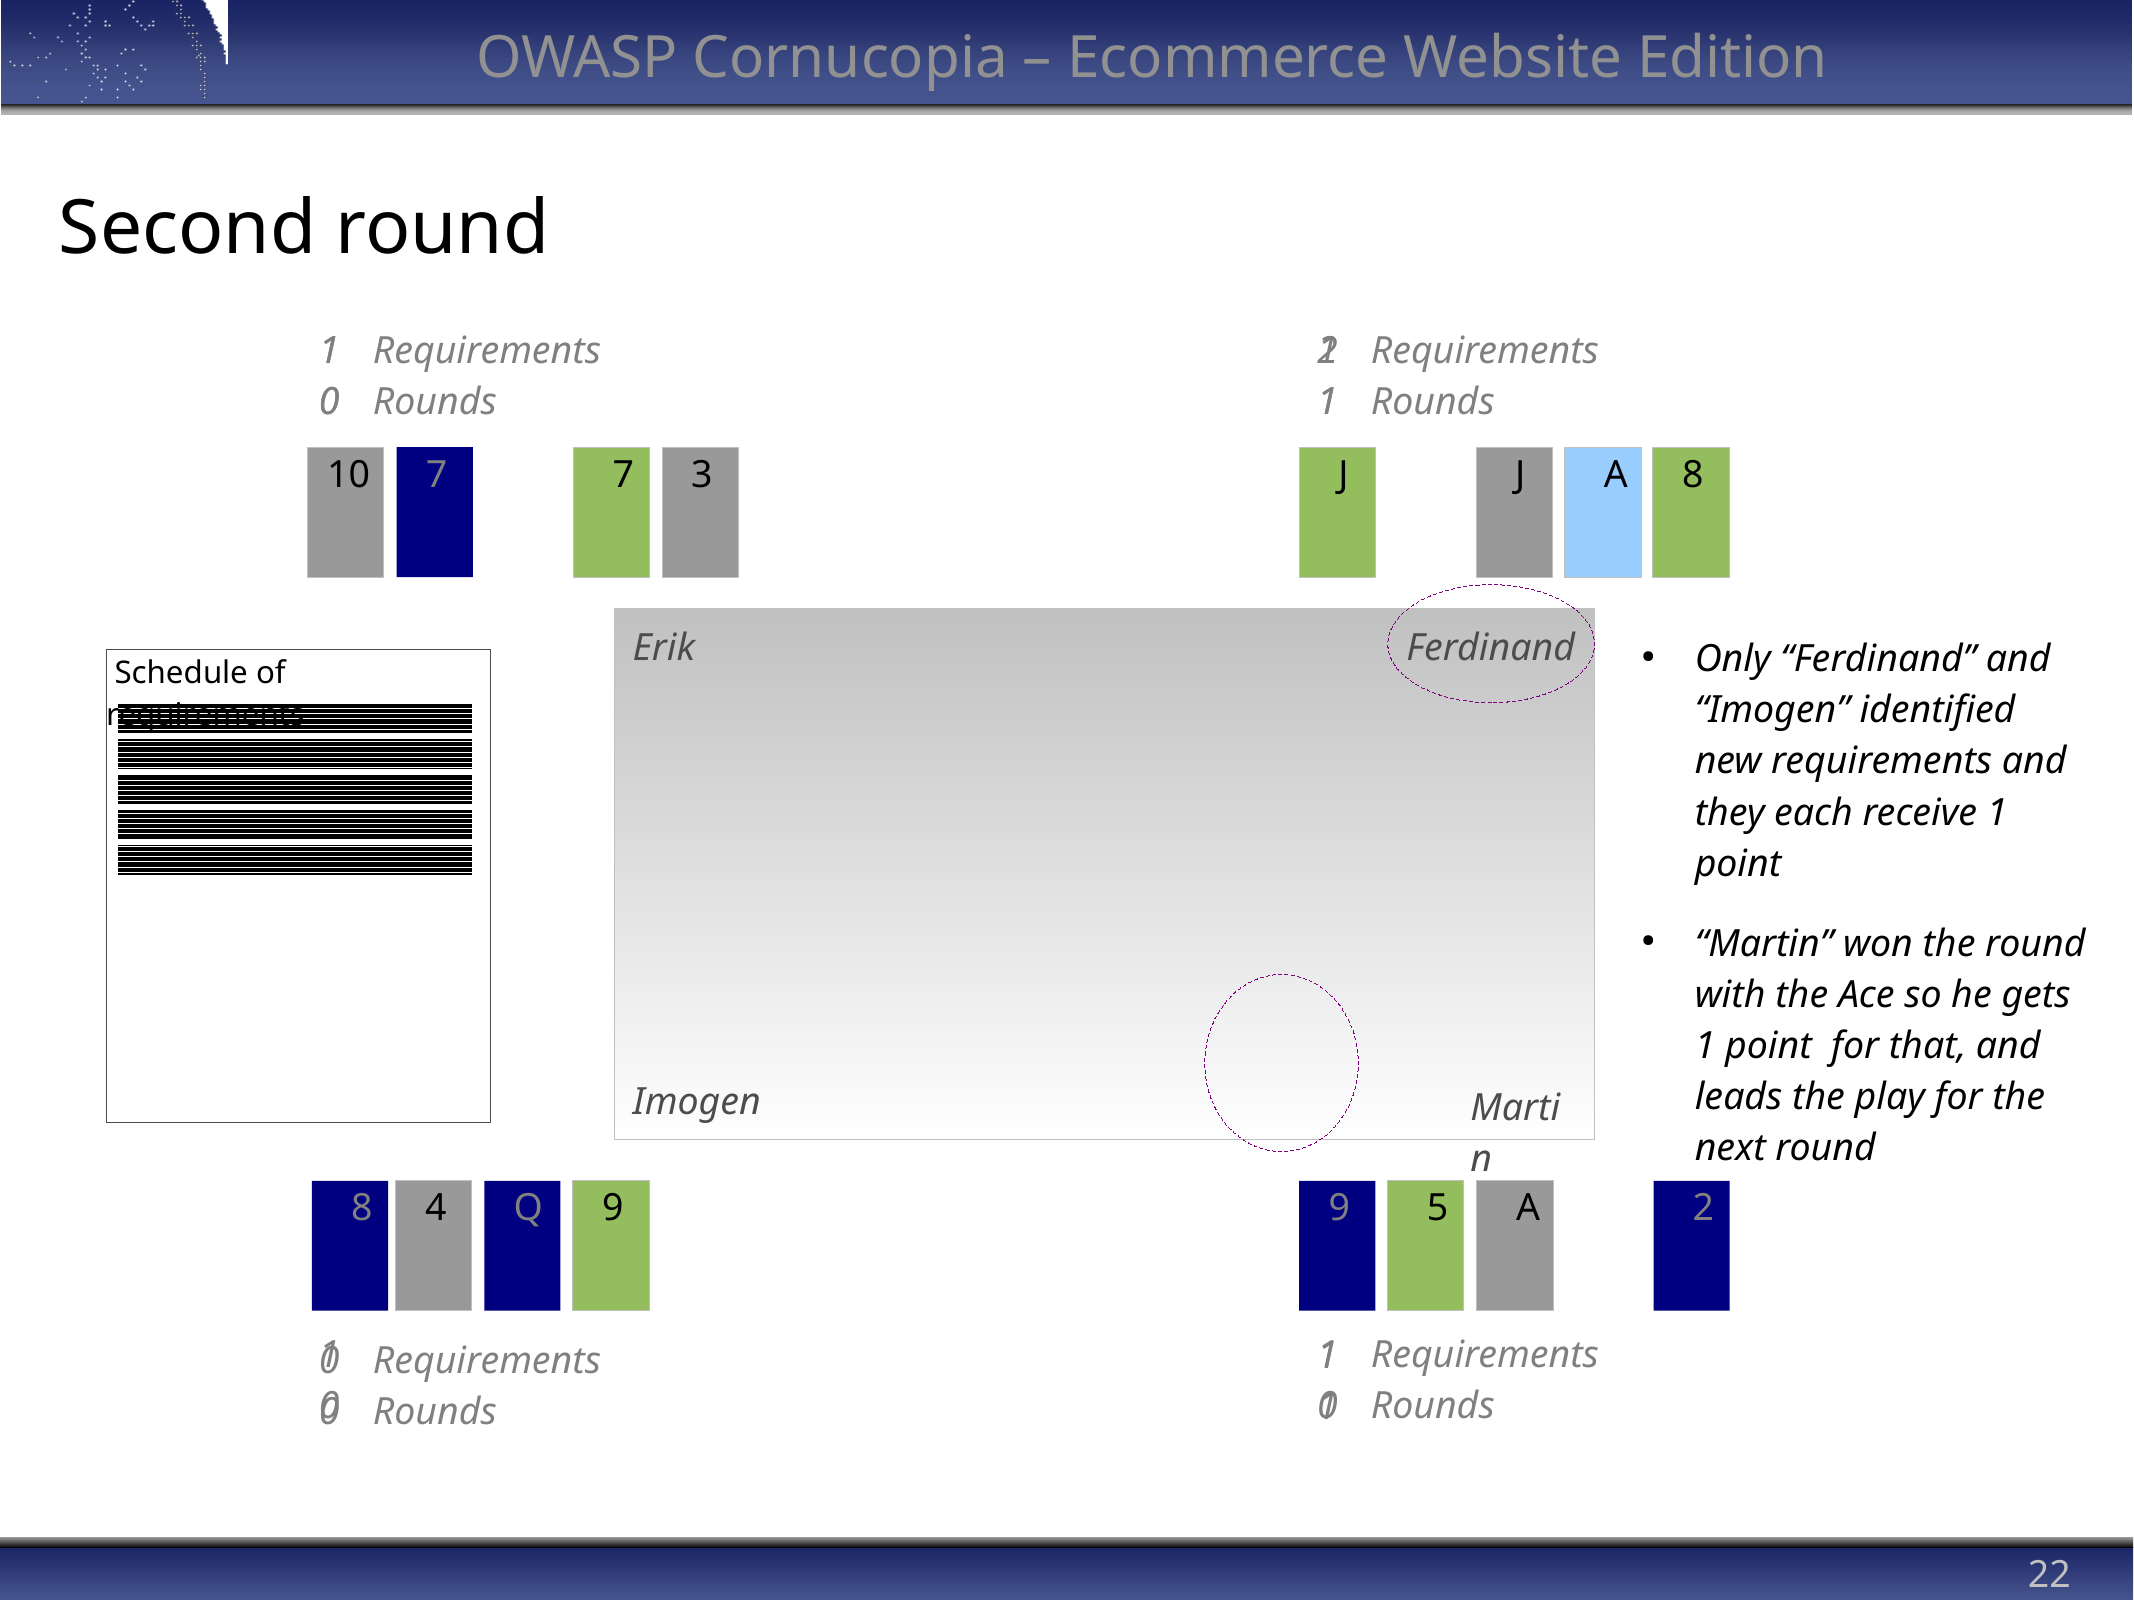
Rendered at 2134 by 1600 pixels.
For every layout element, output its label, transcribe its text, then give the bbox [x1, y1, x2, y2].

list 9 [572, 1180, 650, 1311]
list J [1299, 447, 1376, 578]
list 5 [1387, 1180, 1464, 1311]
list Requirements Rounds [378, 1333, 656, 1424]
list 2 1 [1316, 323, 1376, 414]
title Second round [58, 124, 2126, 325]
list 9 [1299, 1180, 1376, 1311]
list [118, 809, 473, 839]
list J [1476, 447, 1553, 578]
list Requirements Rounds [1376, 323, 1654, 414]
list 1 0 [318, 323, 378, 414]
list 7 [396, 447, 473, 578]
list Requirements Rounds [1388, 1327, 1654, 1418]
list Martin [1470, 1080, 1576, 1141]
list Ferdinand [1406, 620, 1607, 681]
list 7 [573, 447, 650, 578]
list [118, 844, 473, 875]
list A [1564, 447, 1642, 578]
list [614, 608, 1595, 1140]
list Imogen [632, 1074, 798, 1135]
list A [1476, 1180, 1554, 1311]
list [118, 738, 473, 768]
list 10 [307, 447, 384, 578]
list 2 [1653, 1182, 1730, 1311]
list Only “Ferdinand” and “Imogen” identified new requirements and they each receive 1 point “Martin” won the round with the Ace so he gets 1 point for that, and leads the play for the next round [1624, 631, 2093, 1182]
list Requirements Rounds [378, 323, 656, 414]
list 4 [395, 1180, 472, 1311]
list 1 0 [318, 1327, 378, 1418]
list [118, 773, 473, 804]
list 1 1 [1316, 1328, 1388, 1419]
list Erik [632, 620, 739, 681]
list Q [484, 1180, 561, 1311]
list Schedule of requirements [106, 649, 491, 1123]
list [118, 702, 473, 733]
list 8 [1652, 447, 1730, 578]
list 3 [662, 447, 739, 578]
list 8 [311, 1180, 389, 1311]
list 0 0 [318, 1418, 378, 1424]
